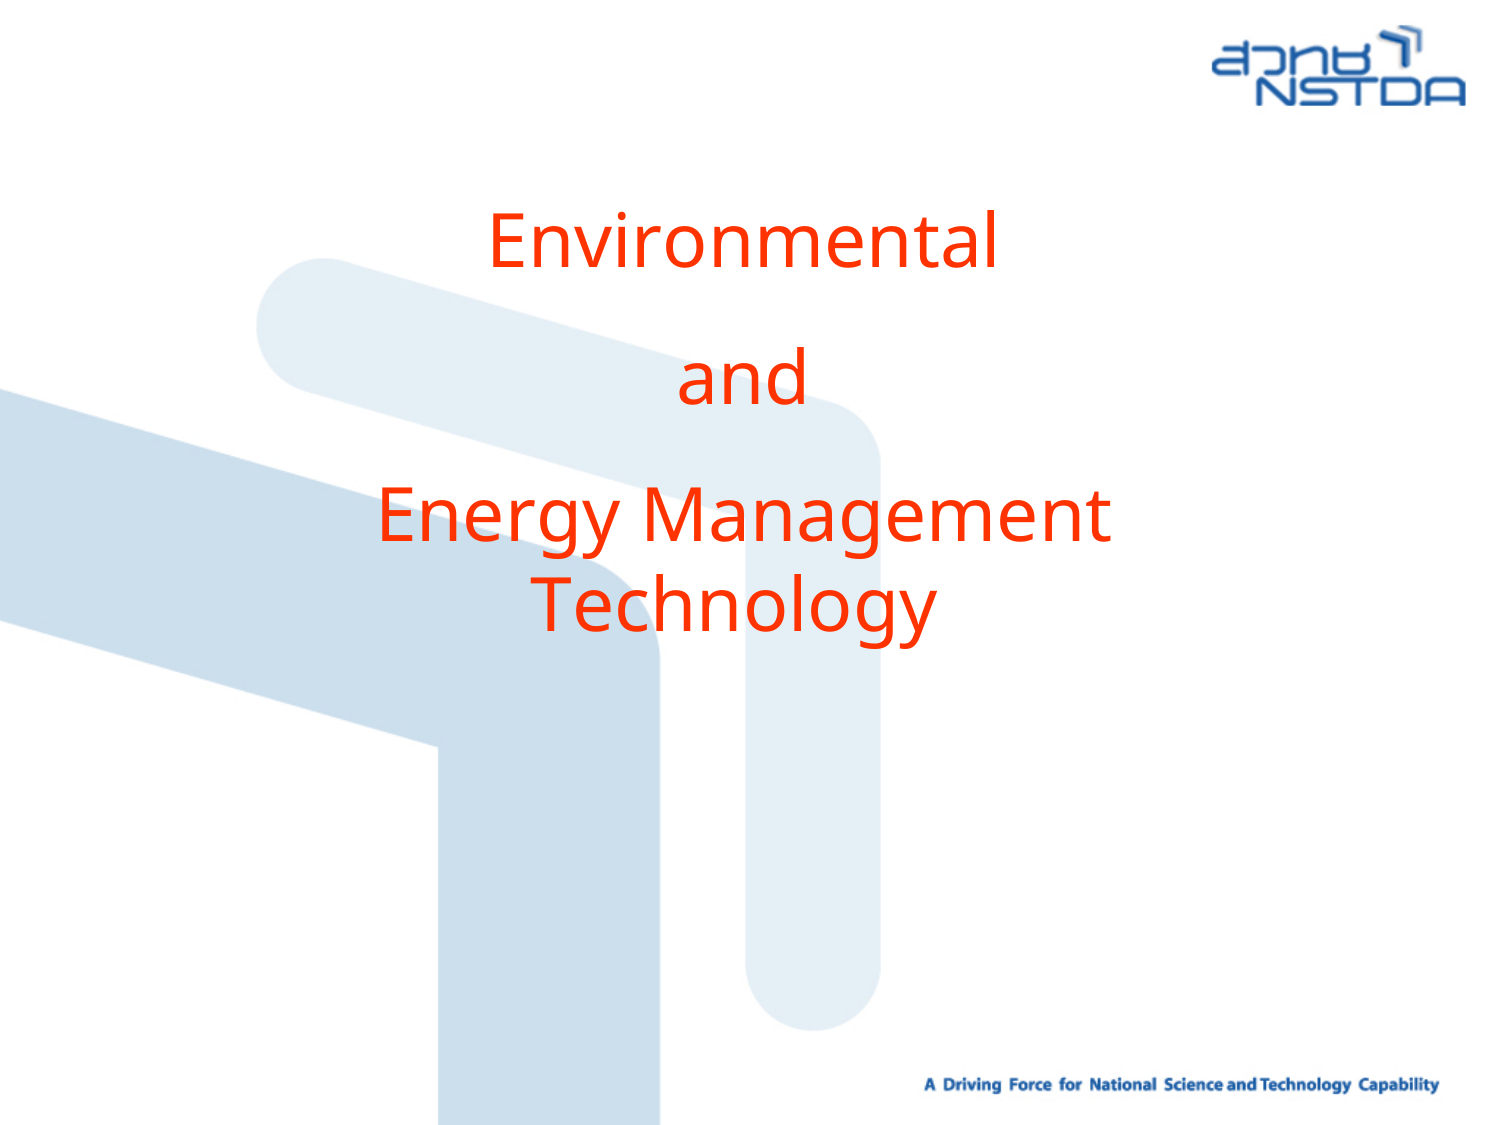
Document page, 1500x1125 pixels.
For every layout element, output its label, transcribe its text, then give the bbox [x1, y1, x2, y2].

picture [0, 0, 1500, 1125]
text_box Environmental and Energy Management Technology [206, 184, 1282, 654]
